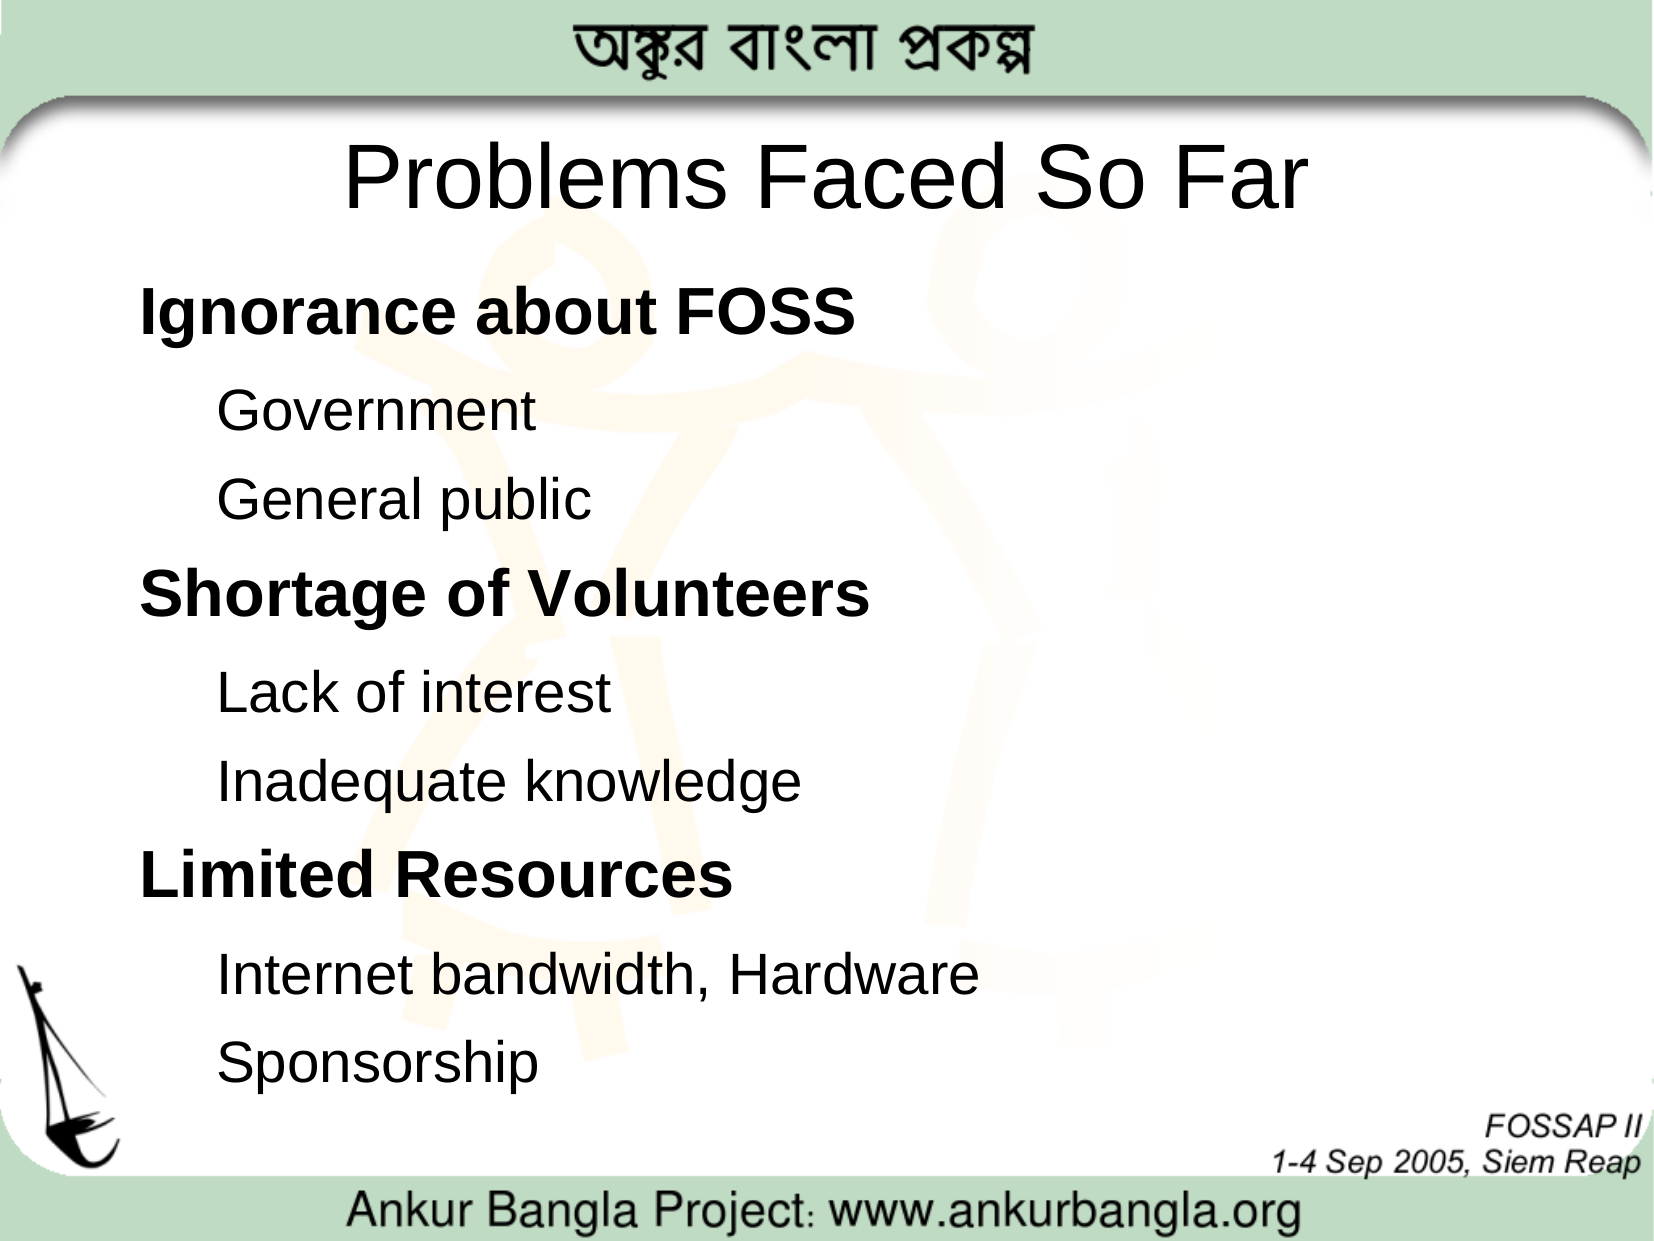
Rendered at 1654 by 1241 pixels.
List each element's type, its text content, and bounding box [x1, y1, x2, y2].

picture [0, 0, 1654, 1241]
list Ignorance about FOSS Government General public Shortage of Volunteers Lack of interest Inadequate knowledge Limited Resources Internet bandwidth, Hardware Sponsorship [121, 273, 1561, 1094]
title Problems Faced So Far [82, 73, 1571, 281]
